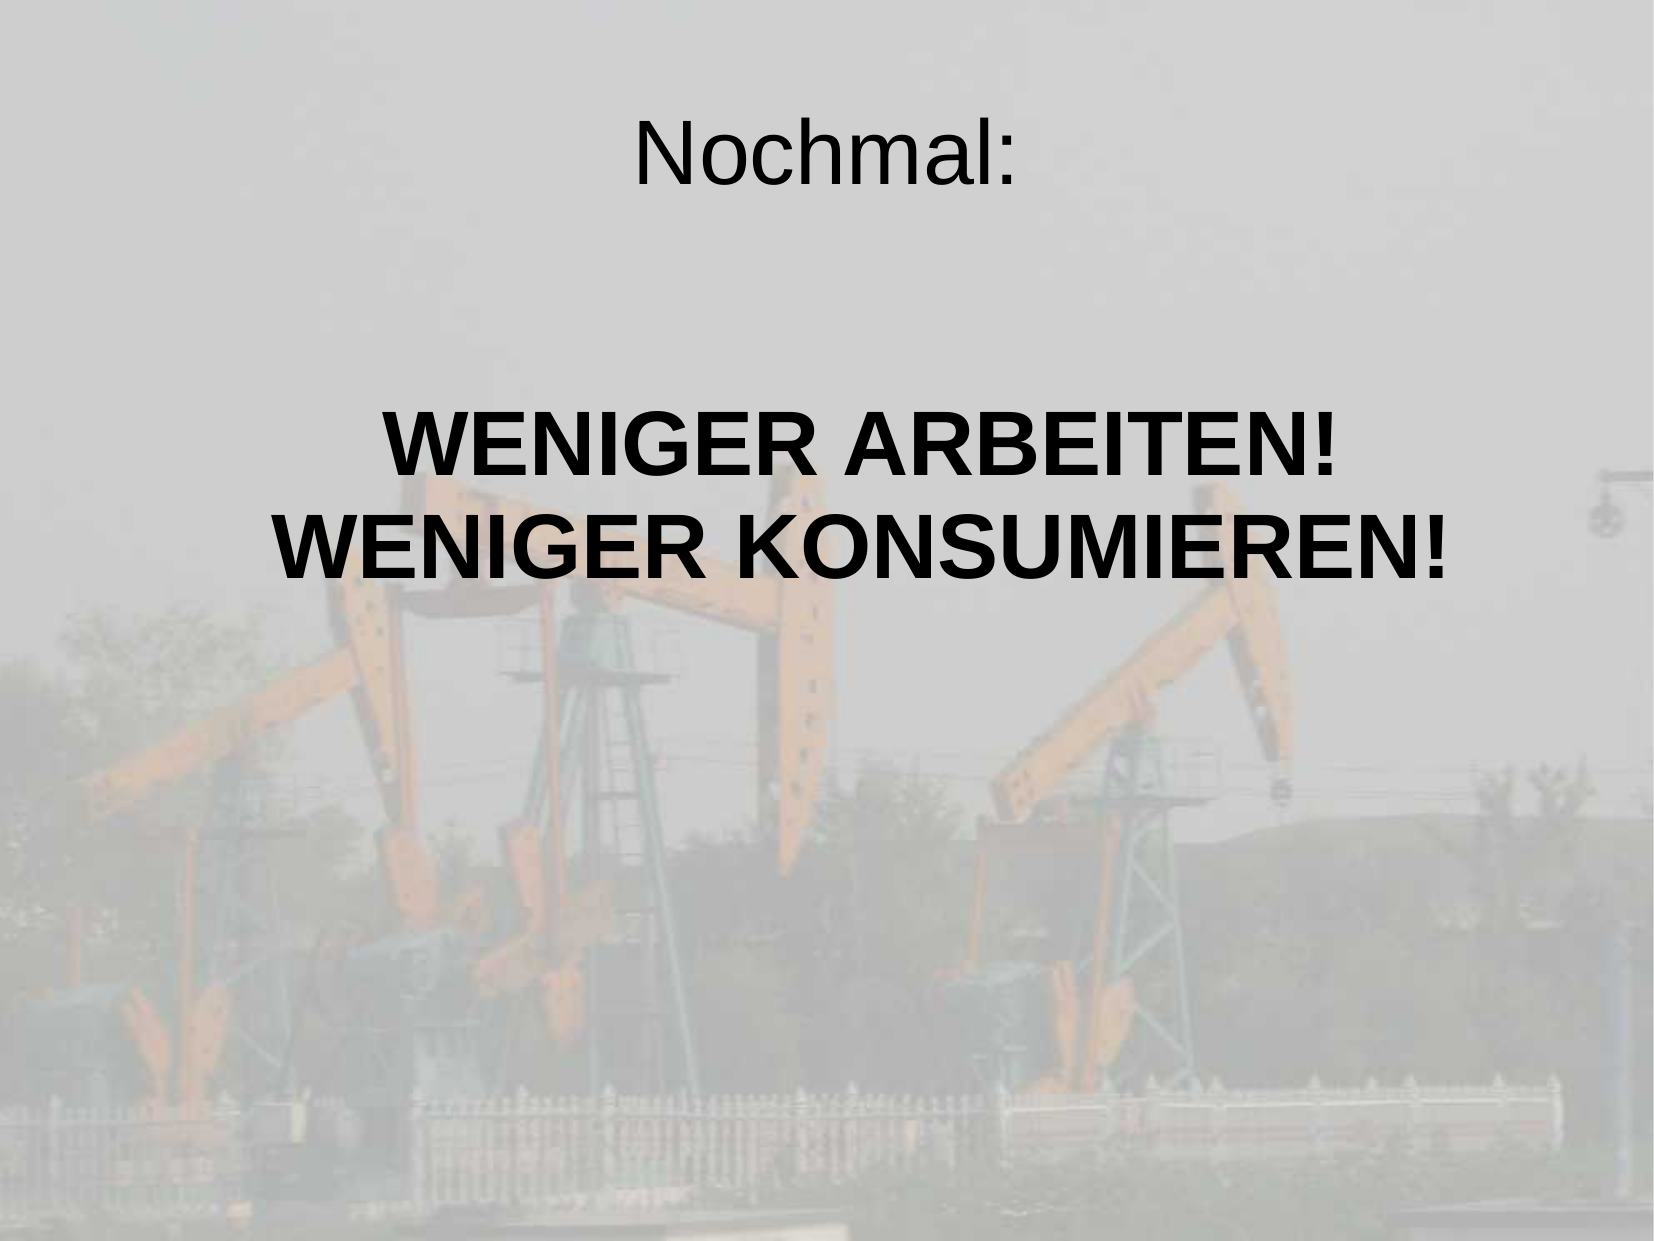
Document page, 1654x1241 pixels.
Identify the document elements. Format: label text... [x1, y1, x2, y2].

title Nochmal: [82, 49, 1571, 257]
picture [0, 0, 1654, 1241]
list WENIGER ARBEITEN! WENIGER KONSUMIEREN! [82, 290, 1571, 1109]
